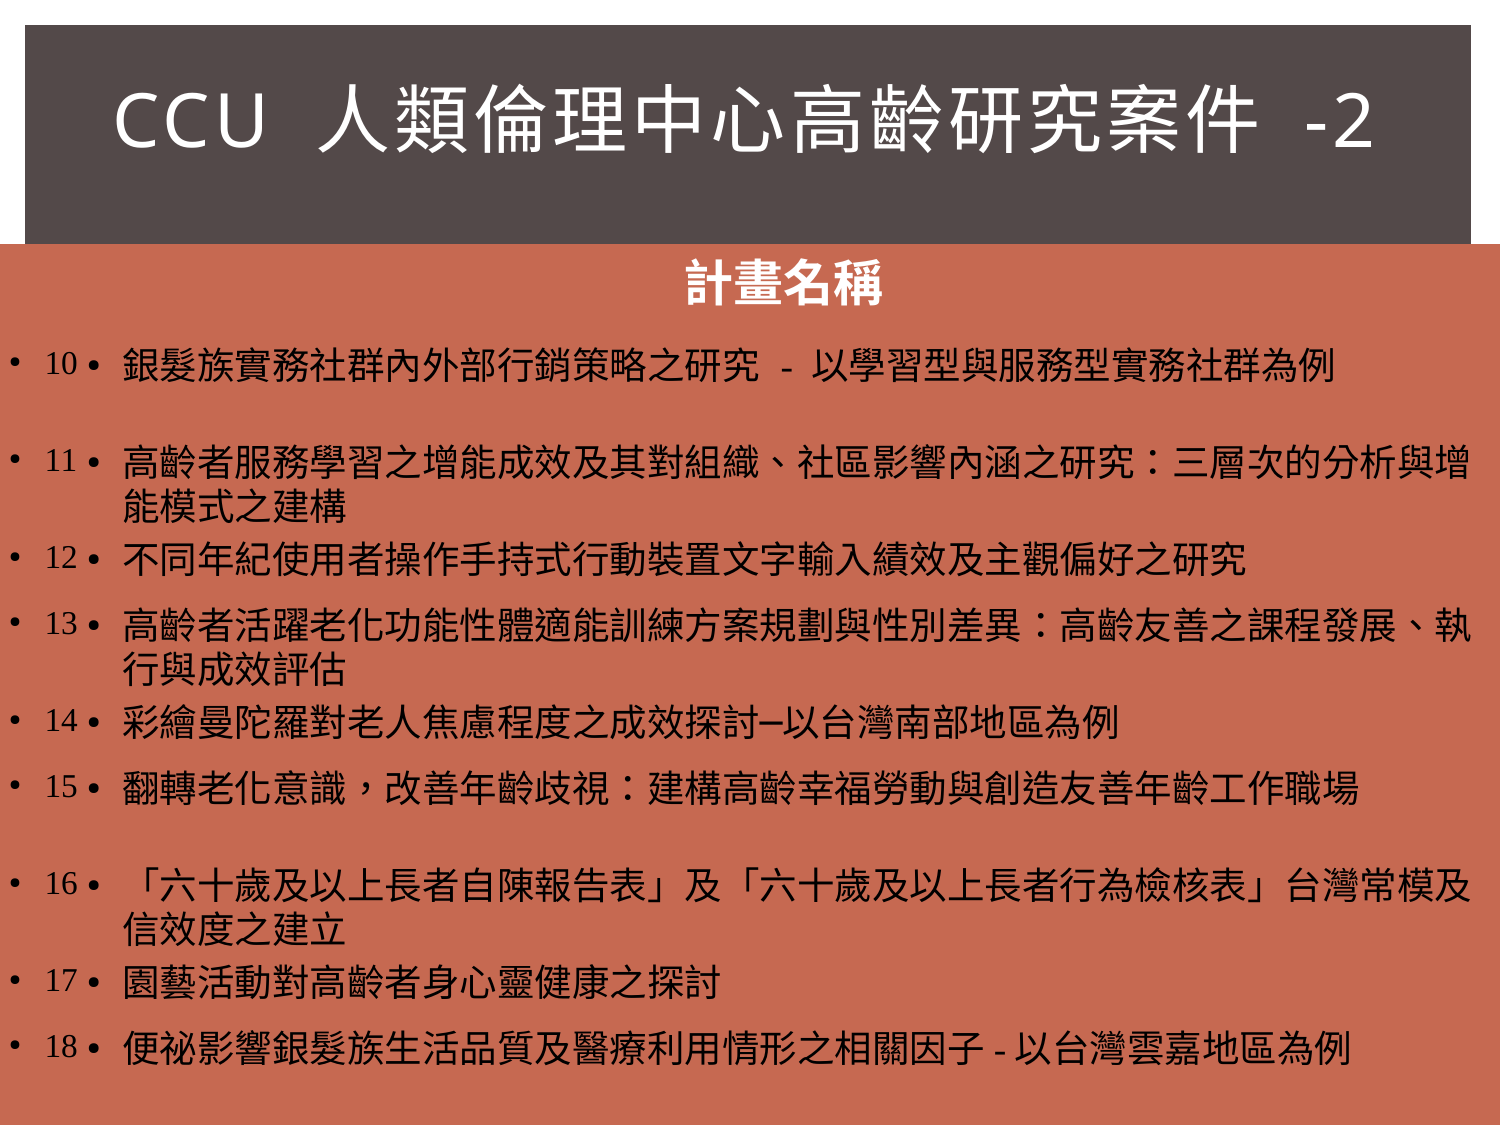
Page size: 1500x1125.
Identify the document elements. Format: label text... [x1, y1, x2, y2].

table_cell 高齡者活躍老化功能性體適能訓練方案規劃與性別差異：高齡友善之課程發展、執行與成效評估 [87, 605, 1481, 702]
table_cell [1481, 345, 1500, 442]
table_cell [1481, 962, 1500, 1028]
table_cell [1481, 768, 1500, 865]
table_cell [1481, 605, 1500, 702]
title CCU 人類倫理中心高齡研究案件 -2 [17, 30, 1471, 204]
table_cell [1481, 865, 1500, 962]
table_cell [1481, 702, 1500, 768]
table_cell 12 [0, 539, 87, 605]
table_cell 翻轉老化意識，改善年齡歧視：建構高齡幸福勞動與創造友善年齡工作職場 [87, 768, 1481, 865]
table_cell [1481, 442, 1500, 539]
table_cell 15 [0, 768, 87, 865]
table_cell 18 [0, 1028, 87, 1125]
table_cell 銀髮族實務社群內外部行銷策略之研究 - 以學習型與服務型實務社群為例 [87, 345, 1481, 442]
table_cell 16 [0, 865, 87, 962]
table_cell [1481, 1028, 1500, 1125]
table_header [0, 244, 87, 345]
table_cell 13 [0, 605, 87, 702]
table_cell [1481, 539, 1500, 605]
table_cell 園藝活動對高齡者身心靈健康之探討 [87, 962, 1481, 1028]
table_header 計畫名稱 [87, 244, 1481, 345]
table_cell 11 [0, 442, 87, 539]
table_cell 高齡者服務學習之增能成效及其對組織、社區影響內涵之研究：三層次的分析與增能模式之建構 [87, 442, 1481, 539]
table_cell 便祕影響銀髮族生活品質及醫療利用情形之相關因子-以台灣雲嘉地區為例 [87, 1028, 1481, 1125]
table_cell 10 [0, 345, 87, 442]
table_cell 「六十歲及以上長者自陳報告表」及「六十歲及以上長者行為檢核表」台灣常模及信效度之建立 [87, 865, 1481, 962]
table_cell 不同年紀使用者操作手持式行動裝置文字輸入績效及主觀偏好之研究 [87, 539, 1481, 605]
table_cell 17 [0, 962, 87, 1028]
table_header [1481, 244, 1500, 345]
table_cell 彩繪曼陀羅對老人焦慮程度之成效探討─以台灣南部地區為例 [87, 702, 1481, 768]
table_cell 14 [0, 702, 87, 768]
